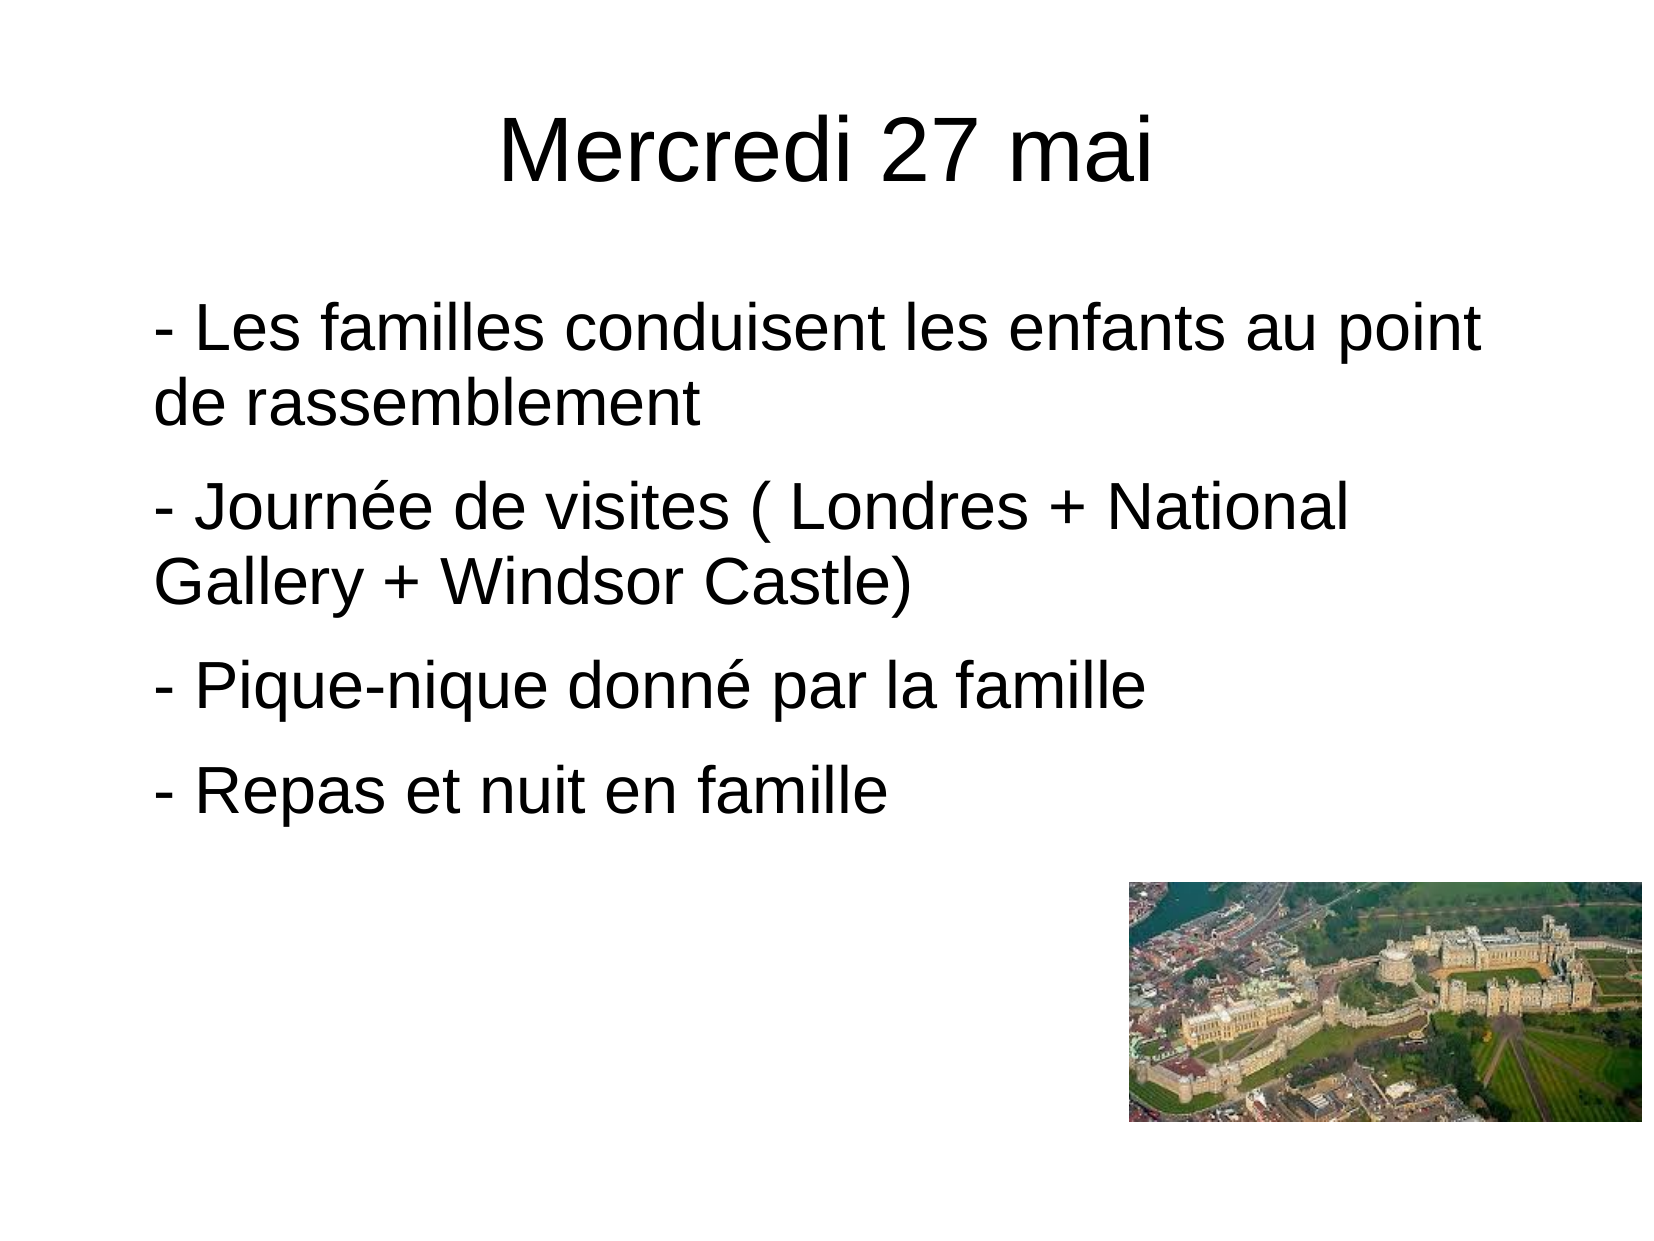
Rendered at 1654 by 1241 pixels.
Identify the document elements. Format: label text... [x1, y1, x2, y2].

title Mercredi 27 mai [82, 47, 1571, 252]
list - Les familles conduisent les enfants au point de rassemblement - Journée de visites ( Londres + National Gallery + Windsor Castle) - Pique-nique donné par la famille - Repas et nuit en famille [82, 290, 1571, 1010]
picture [1129, 882, 1642, 1123]
